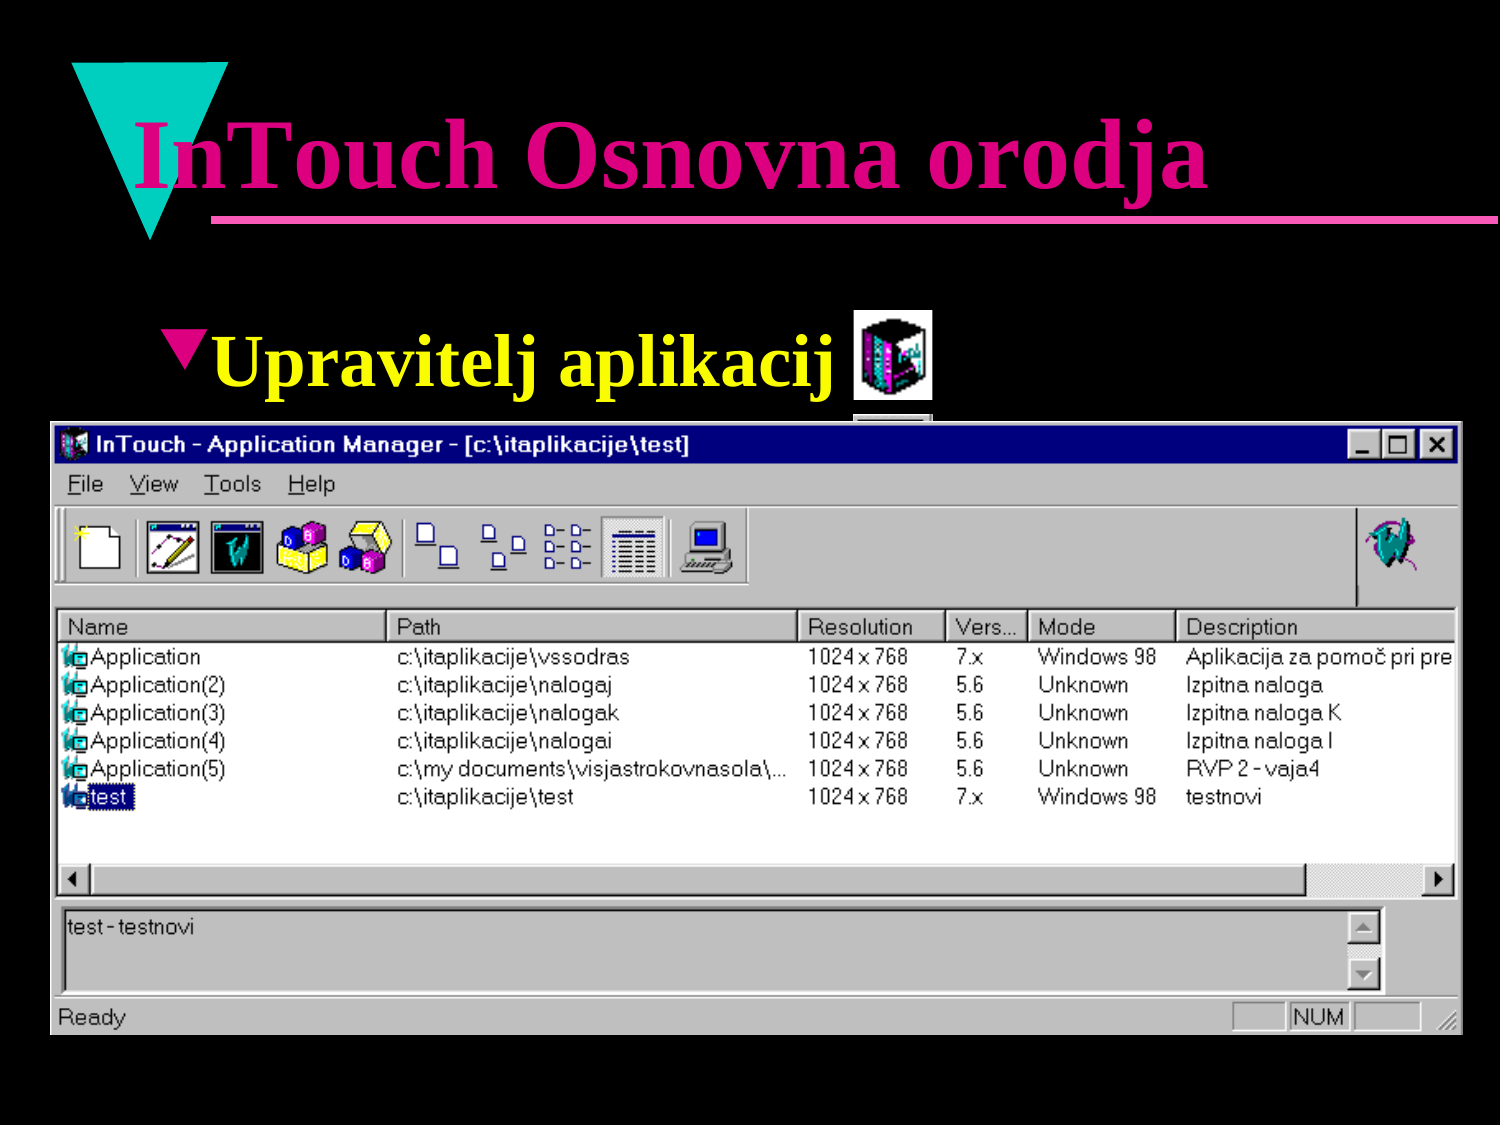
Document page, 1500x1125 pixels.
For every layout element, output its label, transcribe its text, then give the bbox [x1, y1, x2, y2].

list Upravitelj aplikacij Razvojno orodje Orodje za delovanje v realnem času [143, 314, 1500, 990]
title InTouch Osnovna orodja [117, 63, 1500, 251]
chart [853, 310, 934, 400]
chart [50, 412, 1463, 1035]
